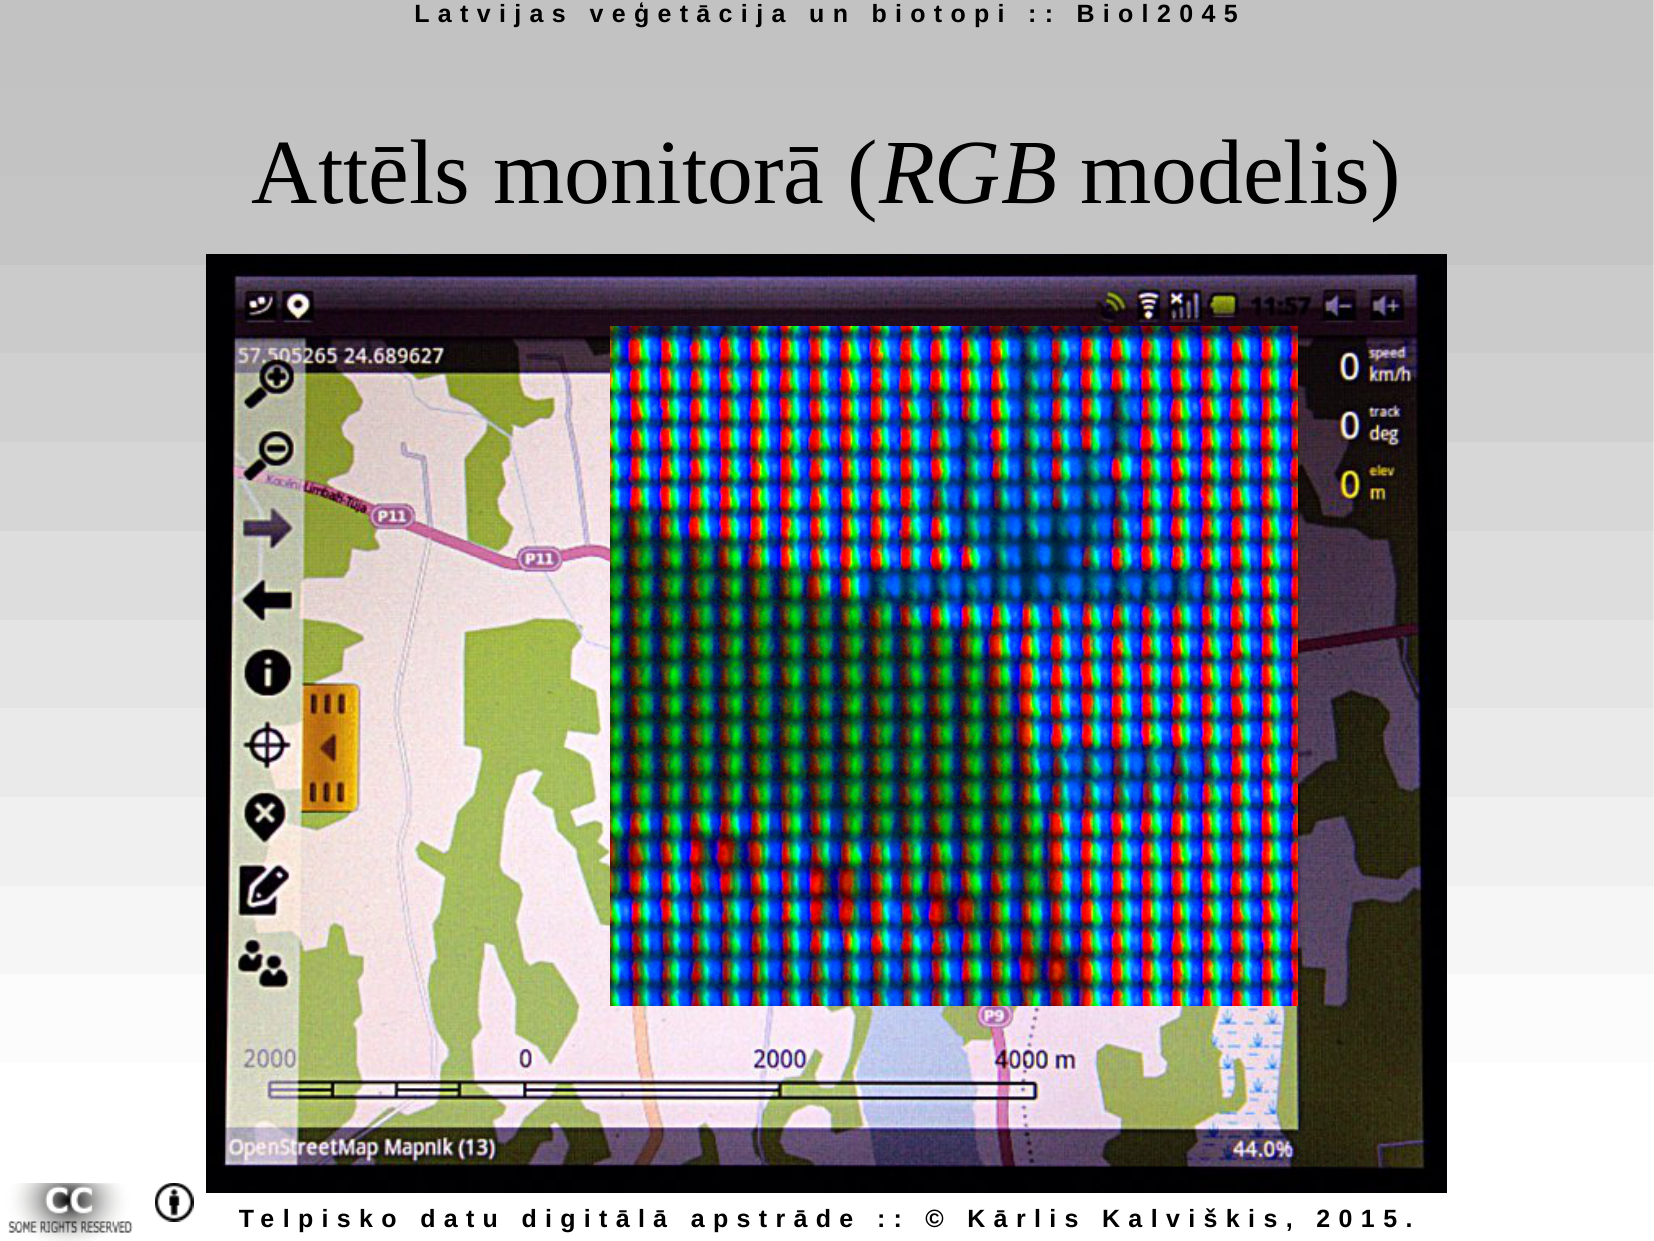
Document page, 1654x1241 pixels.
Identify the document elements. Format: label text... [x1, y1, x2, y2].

title Attēls monitorā (RGB modelis) [29, 49, 1625, 296]
picture [0, 0, 1654, 1241]
